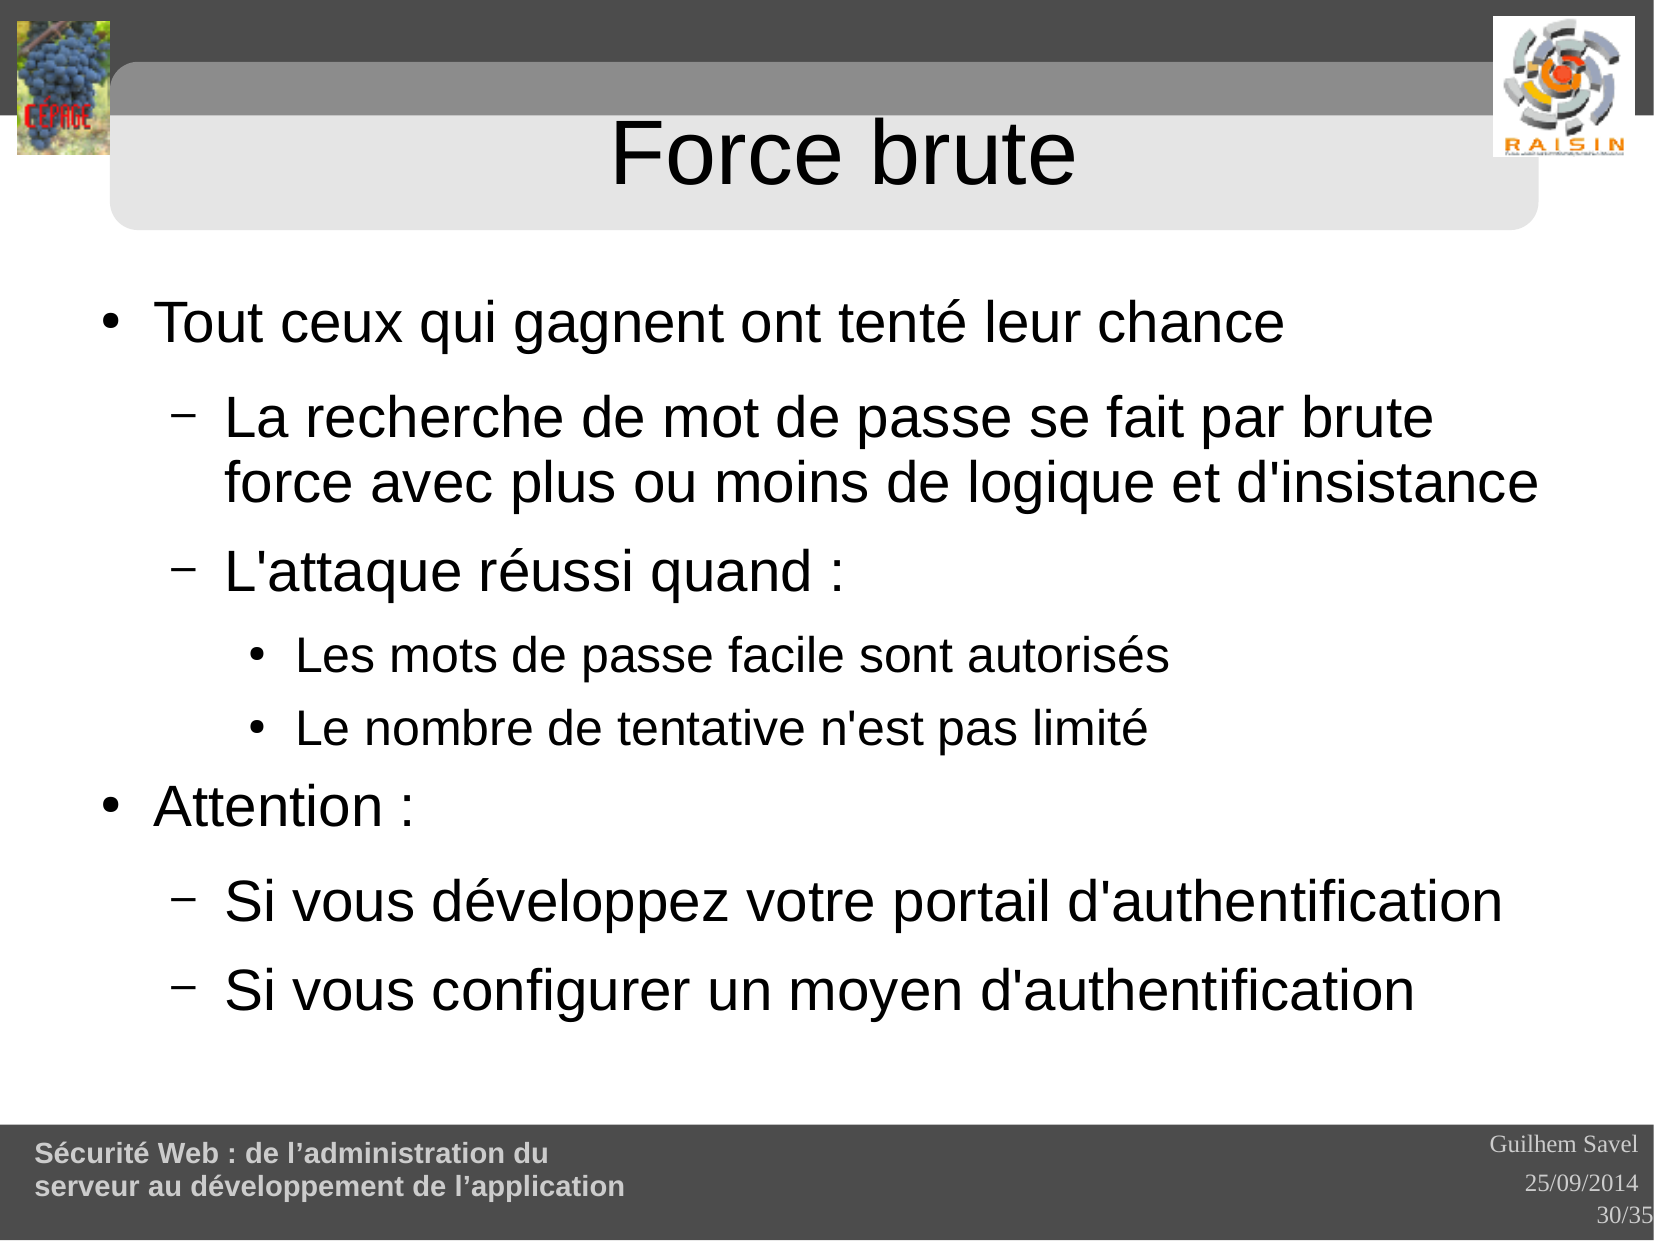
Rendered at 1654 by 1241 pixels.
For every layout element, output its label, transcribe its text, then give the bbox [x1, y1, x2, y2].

picture [1493, 16, 1635, 157]
list Tout ceux qui gagnent ont tenté leur chance La recherche de mot de passe se fait par brute force avec plus ou moins de logique et d'insistance L'attaque réussi quand : Les mots de passe facile sont autorisés Le nombre de tentative n'est pas limité Attention : Si vous développez votre portail d'authentification Si vous configurer un moyen d'authentification [82, 290, 1571, 1010]
picture [17, 21, 110, 155]
title Force brute [82, 49, 1571, 257]
